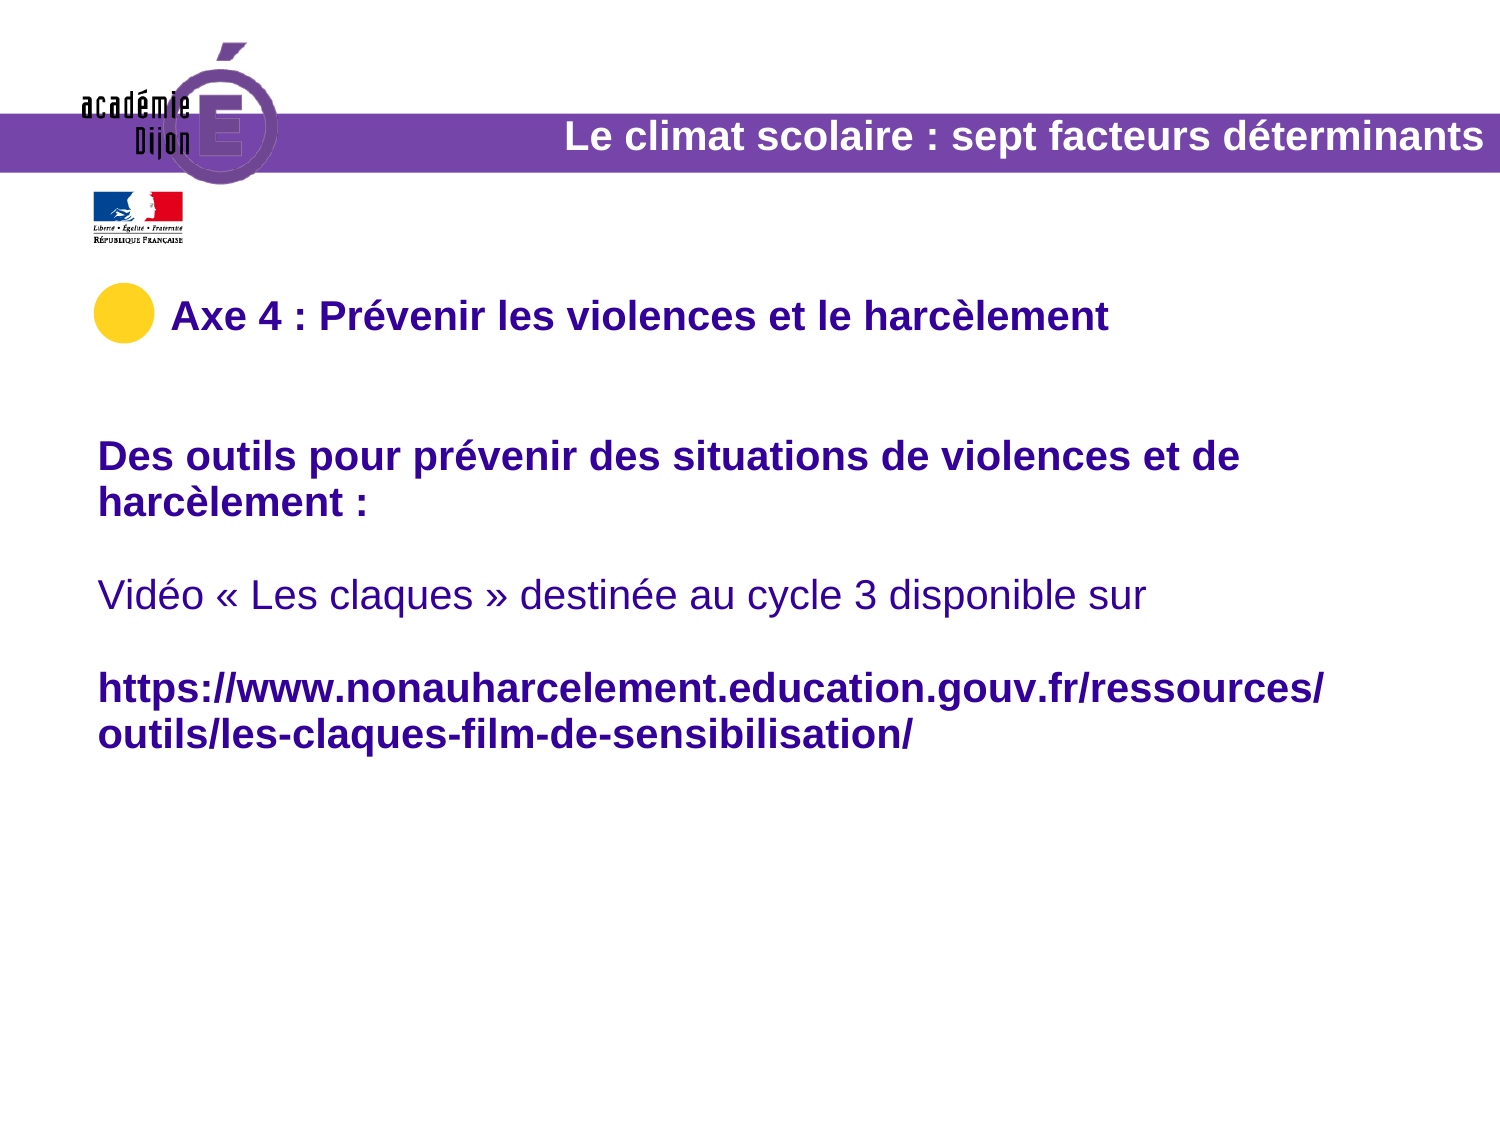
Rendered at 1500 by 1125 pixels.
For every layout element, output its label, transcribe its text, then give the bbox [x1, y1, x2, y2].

text_box Le climat scolaire : sept facteurs déterminants [118, 106, 1500, 182]
text_box Axe 4 : Prévenir les violences et le harcèlement Des outils pour prévenir des situations de violences et de harcèlement : Vidéo « Les claques » destinée au cycle 3 disponible sur https://www.nonauharcelement.education.gouv.fr/ressources/outils/les-claques-film-de-sensibilisation/ [82, 285, 1418, 1099]
picture [82, 42, 278, 244]
text_box [94, 283, 154, 343]
